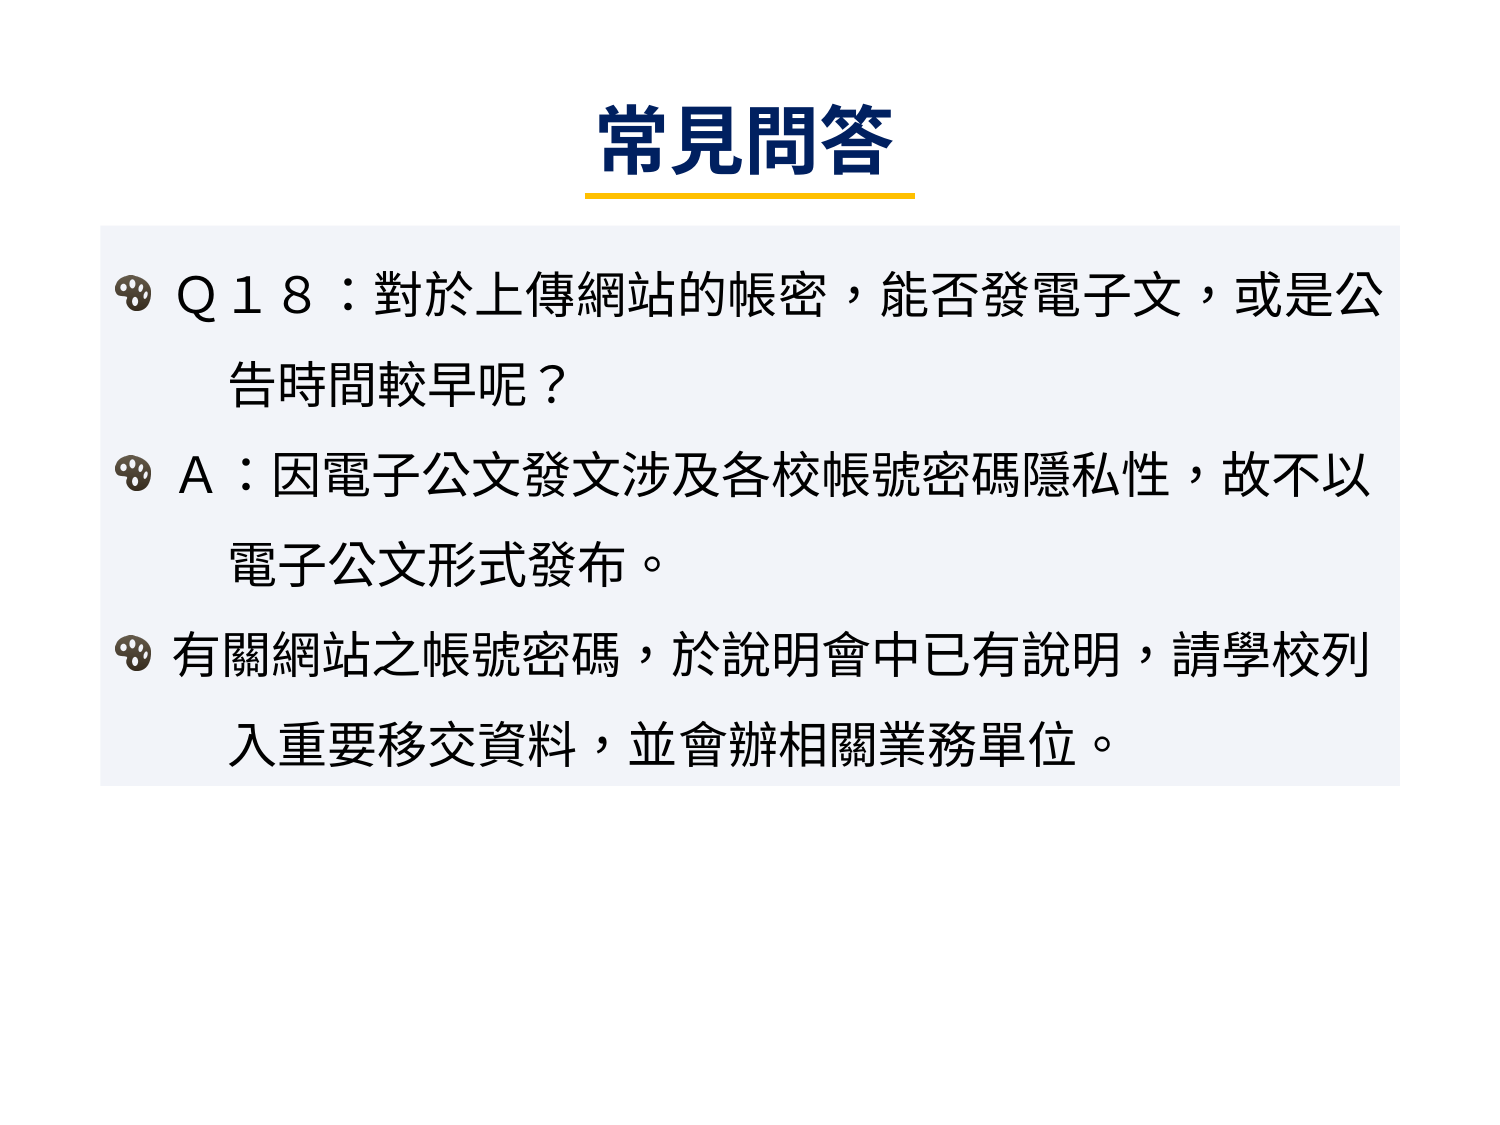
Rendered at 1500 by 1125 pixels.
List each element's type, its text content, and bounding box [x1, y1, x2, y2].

title 常見問答 [41, 45, 1447, 233]
text_box Ｑ１８：對於上傳網站的帳密，能否發電子文，或是公告時間較早呢？ Ａ：因電子公文發文涉及各校帳號密碼隱私性，故不以電子公文形式發布。 有關網站之帳號密碼，於說明會中已有說明，請學校列入重要移交資料，並會辦相關業務單位。 [100, 225, 1400, 786]
